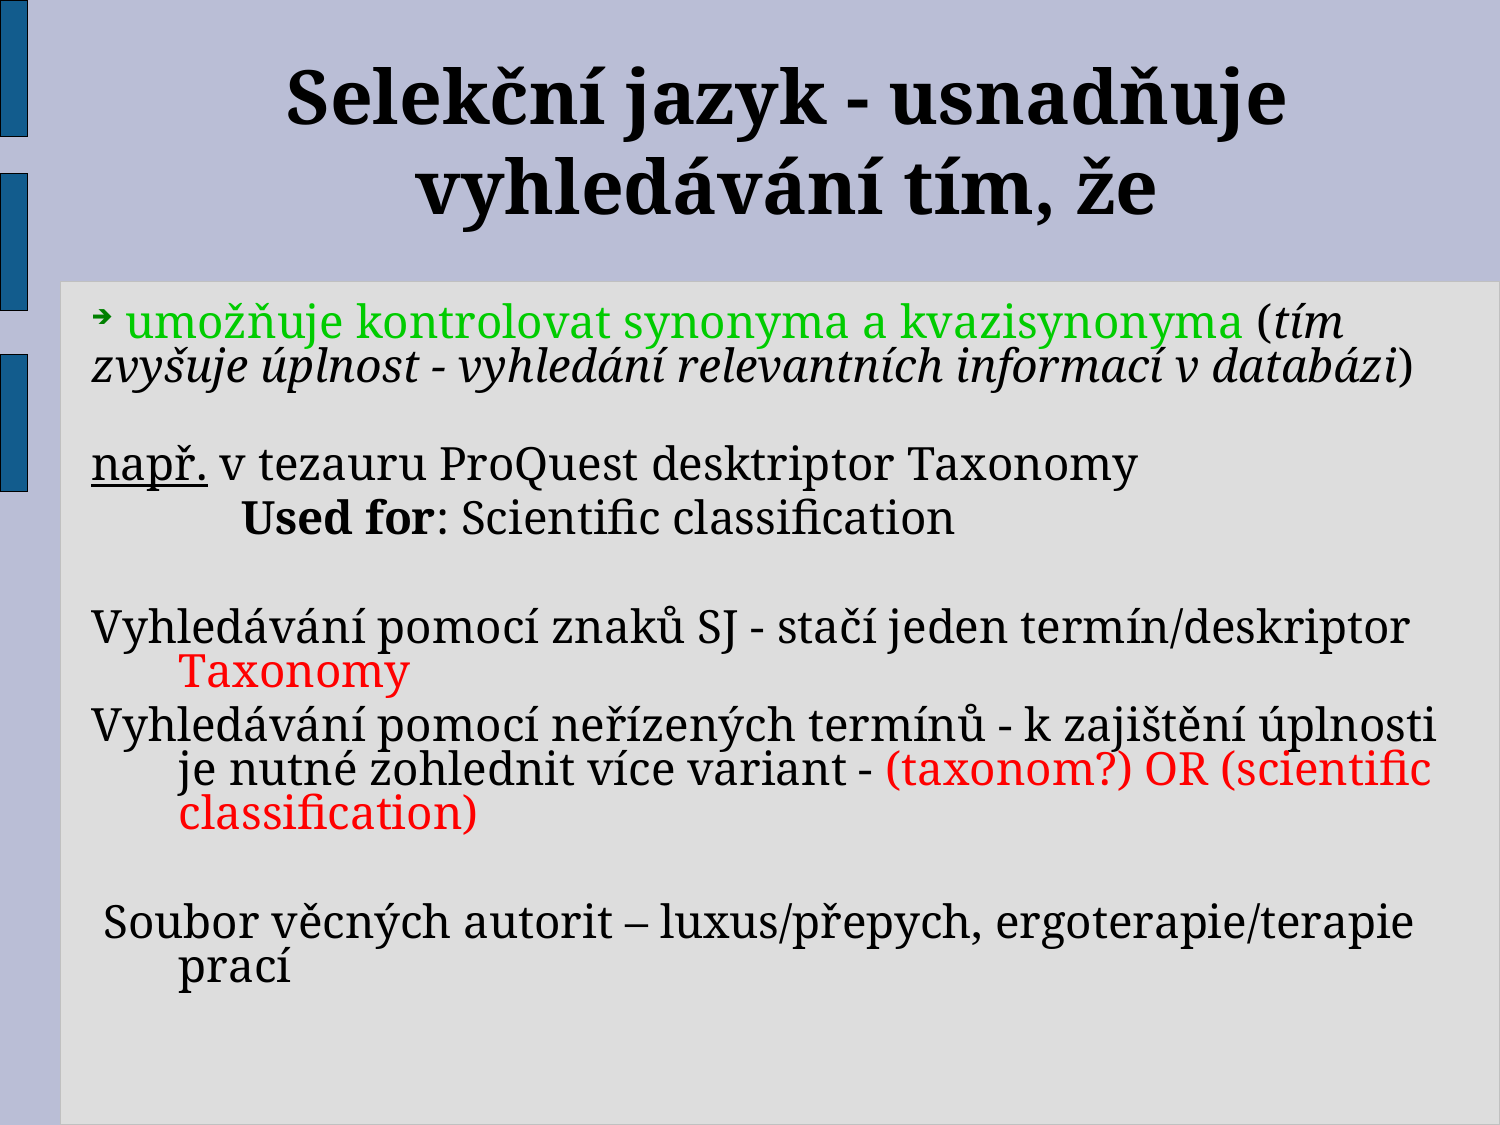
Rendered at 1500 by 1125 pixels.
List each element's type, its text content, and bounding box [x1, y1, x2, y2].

title Selekční jazyk - usnadňuje vyhledávání tím, že [150, 41, 1426, 238]
list umožňuje kontrolovat synonyma a kvazisynonyma (tím zvyšuje úplnost - vyhledání relevantních informací v databázi) např. v tezauru ProQuest desktriptor Taxonomy Used for: Scientific classification Vyhledávání pomocí znaků SJ - stačí jeden termín/deskriptor Taxonomy Vyhledávání pomocí neřízených termínů - k zajištění úplnosti je nutné zohlednit více variant - (taxonom?) OR (scientific classification) Soubor věcných autorit – luxus/přepych, ergoterapie/terapie prací [76, 295, 1477, 1125]
